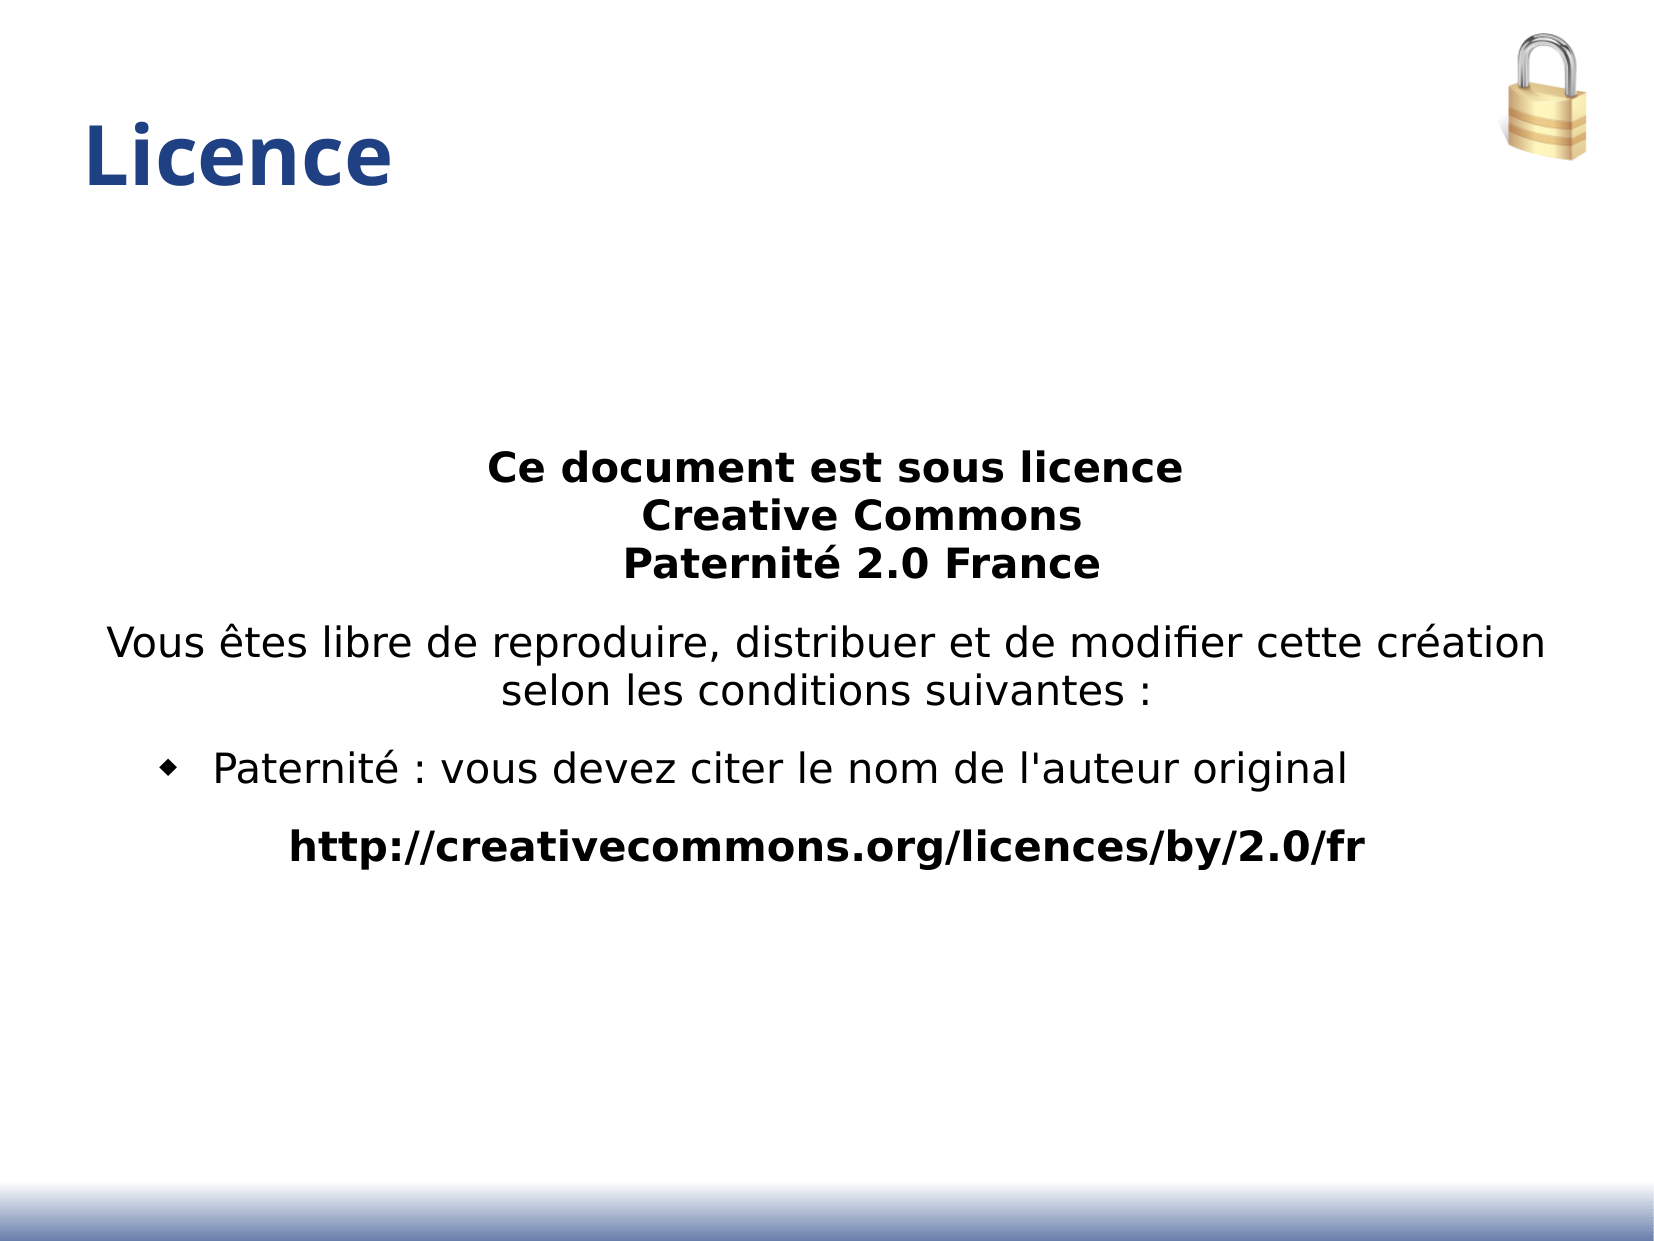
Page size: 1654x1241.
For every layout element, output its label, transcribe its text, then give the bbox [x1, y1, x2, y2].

title Licence [82, 49, 1571, 257]
list Ce document est sous licence Creative Commons Paternité 2.0 France Vous êtes libre de reproduire, distribuer et de modifier cette création selon les conditions suivantes : Paternité : vous devez citer le nom de l'auteur original http://creativecommons.org/licences/by/2.0/fr [82, 443, 1571, 872]
picture [1476, 29, 1613, 166]
